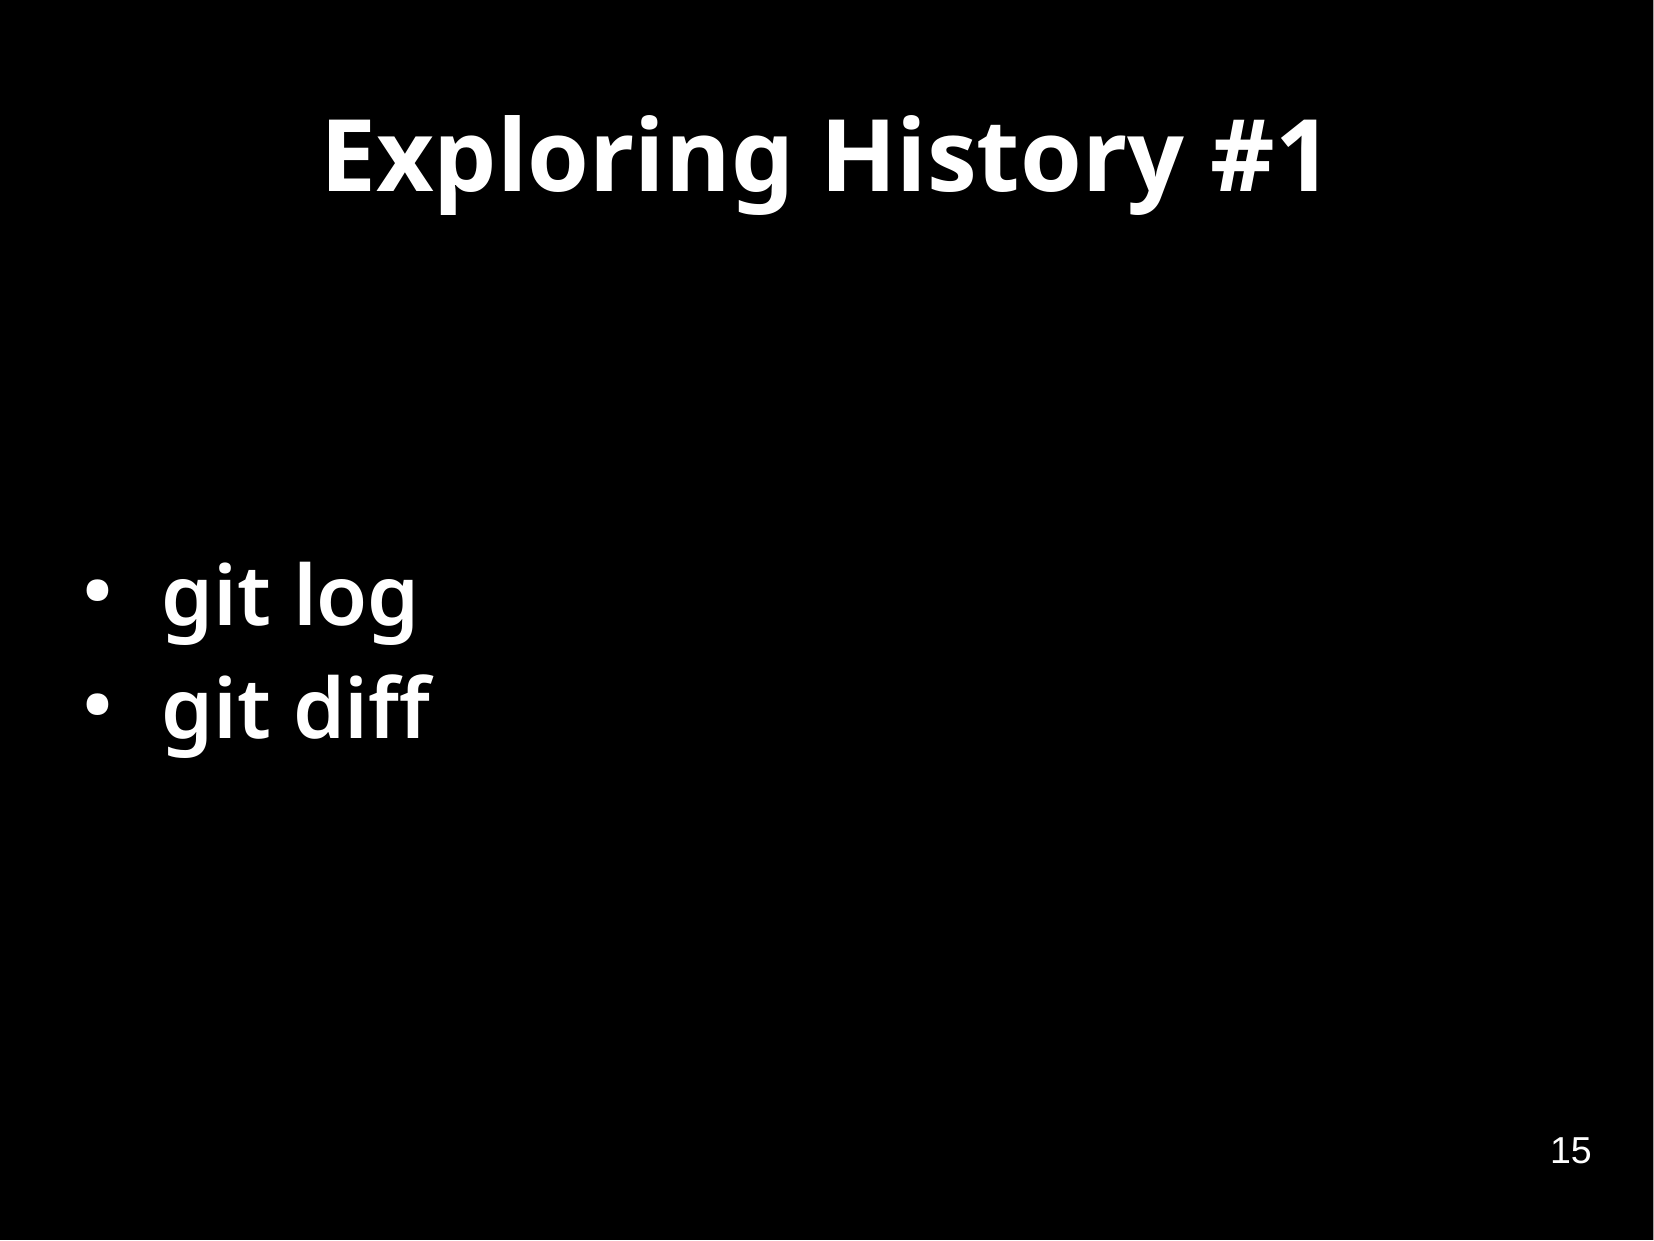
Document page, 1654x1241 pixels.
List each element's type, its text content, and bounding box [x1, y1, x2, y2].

text_box 15 [1535, 1122, 1607, 1179]
title Exploring History #1 [82, 49, 1571, 257]
subtitle git log git diff [82, 290, 1571, 1010]
